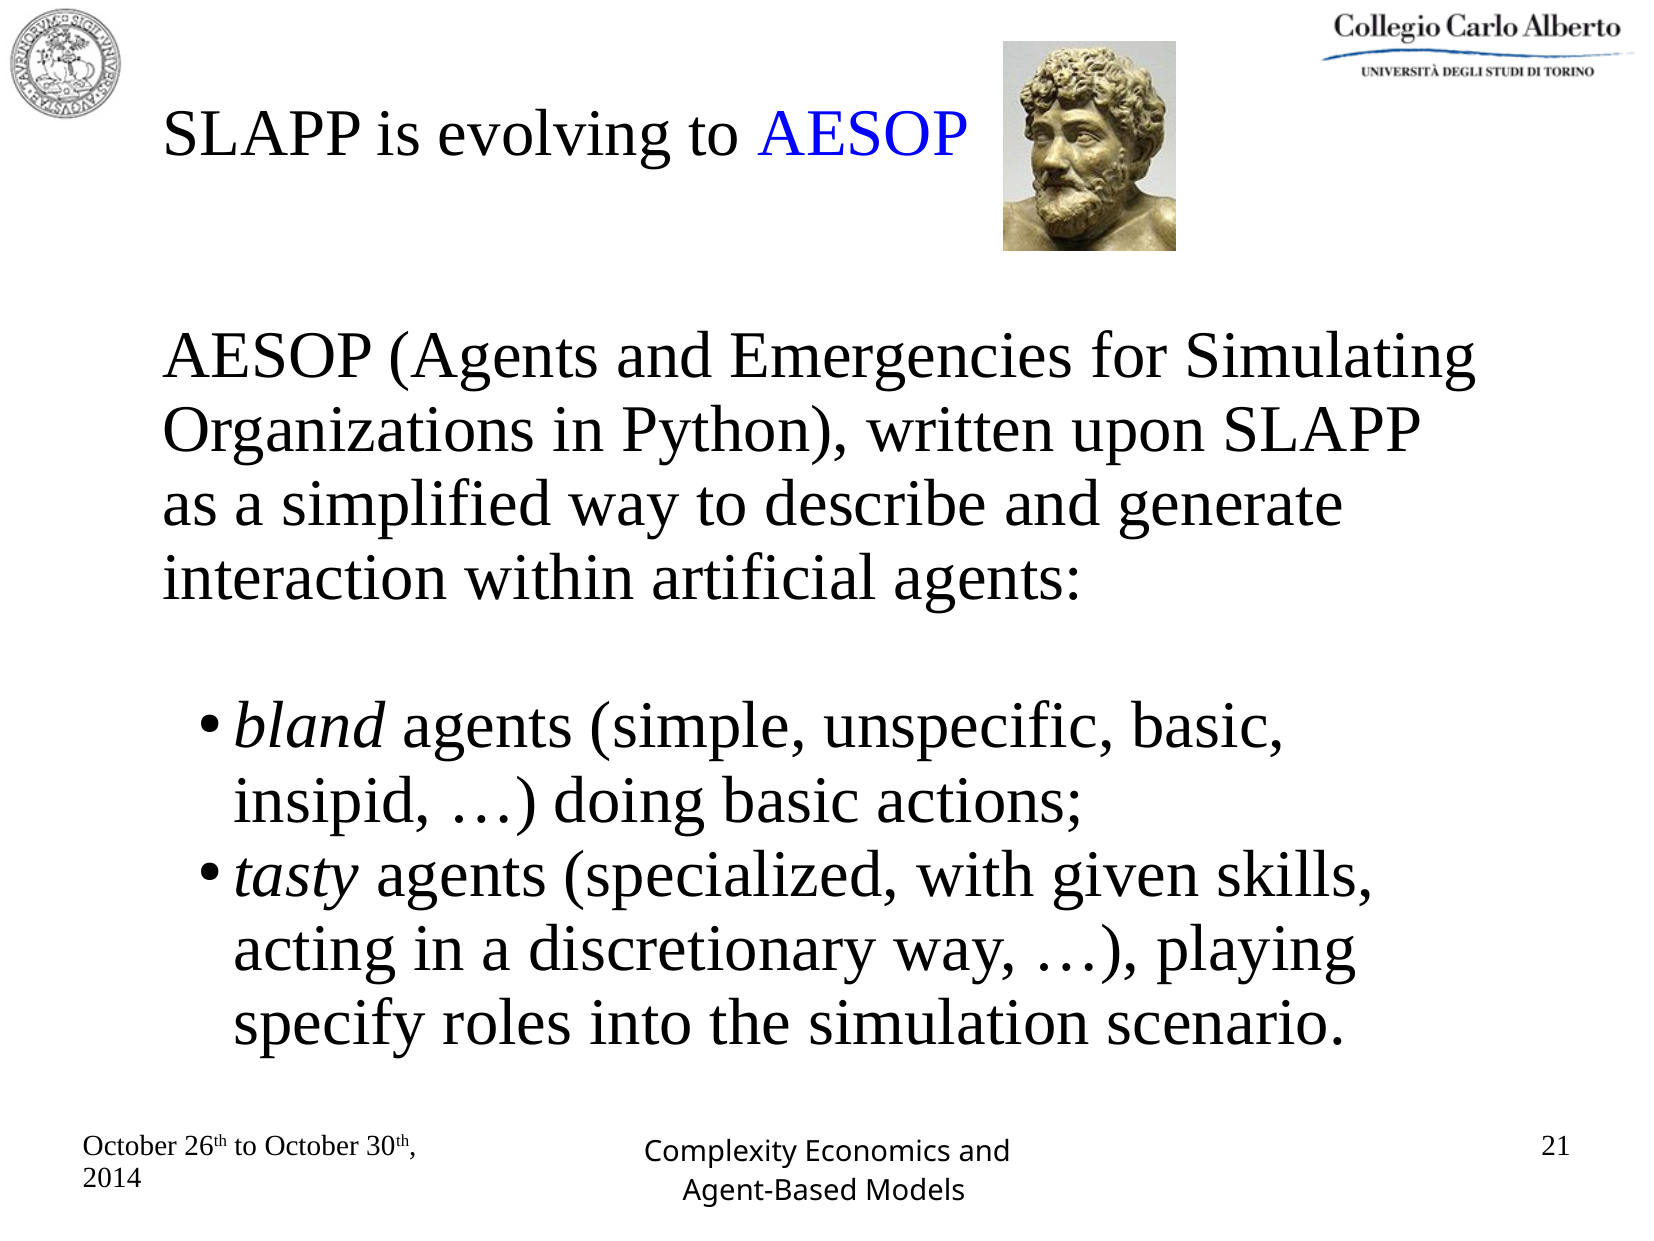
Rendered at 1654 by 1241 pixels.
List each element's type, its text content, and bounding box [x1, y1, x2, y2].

text_box SLAPP is evolving to AESOP AESOP (Agents and Emergencies for Simulating Organizations in Python), written upon SLAPP as a simplified way to describe and generate interaction within artificial agents: bland agents (simple, unspecific, basic, insipid, …) doing basic actions; tasty agents (specialized, with given skills, acting in a discretionary way, …), playing specify roles into the simulation scenario. [147, 88, 1506, 1141]
picture [1003, 41, 1176, 251]
picture [5, 5, 125, 122]
picture [1312, 0, 1645, 92]
